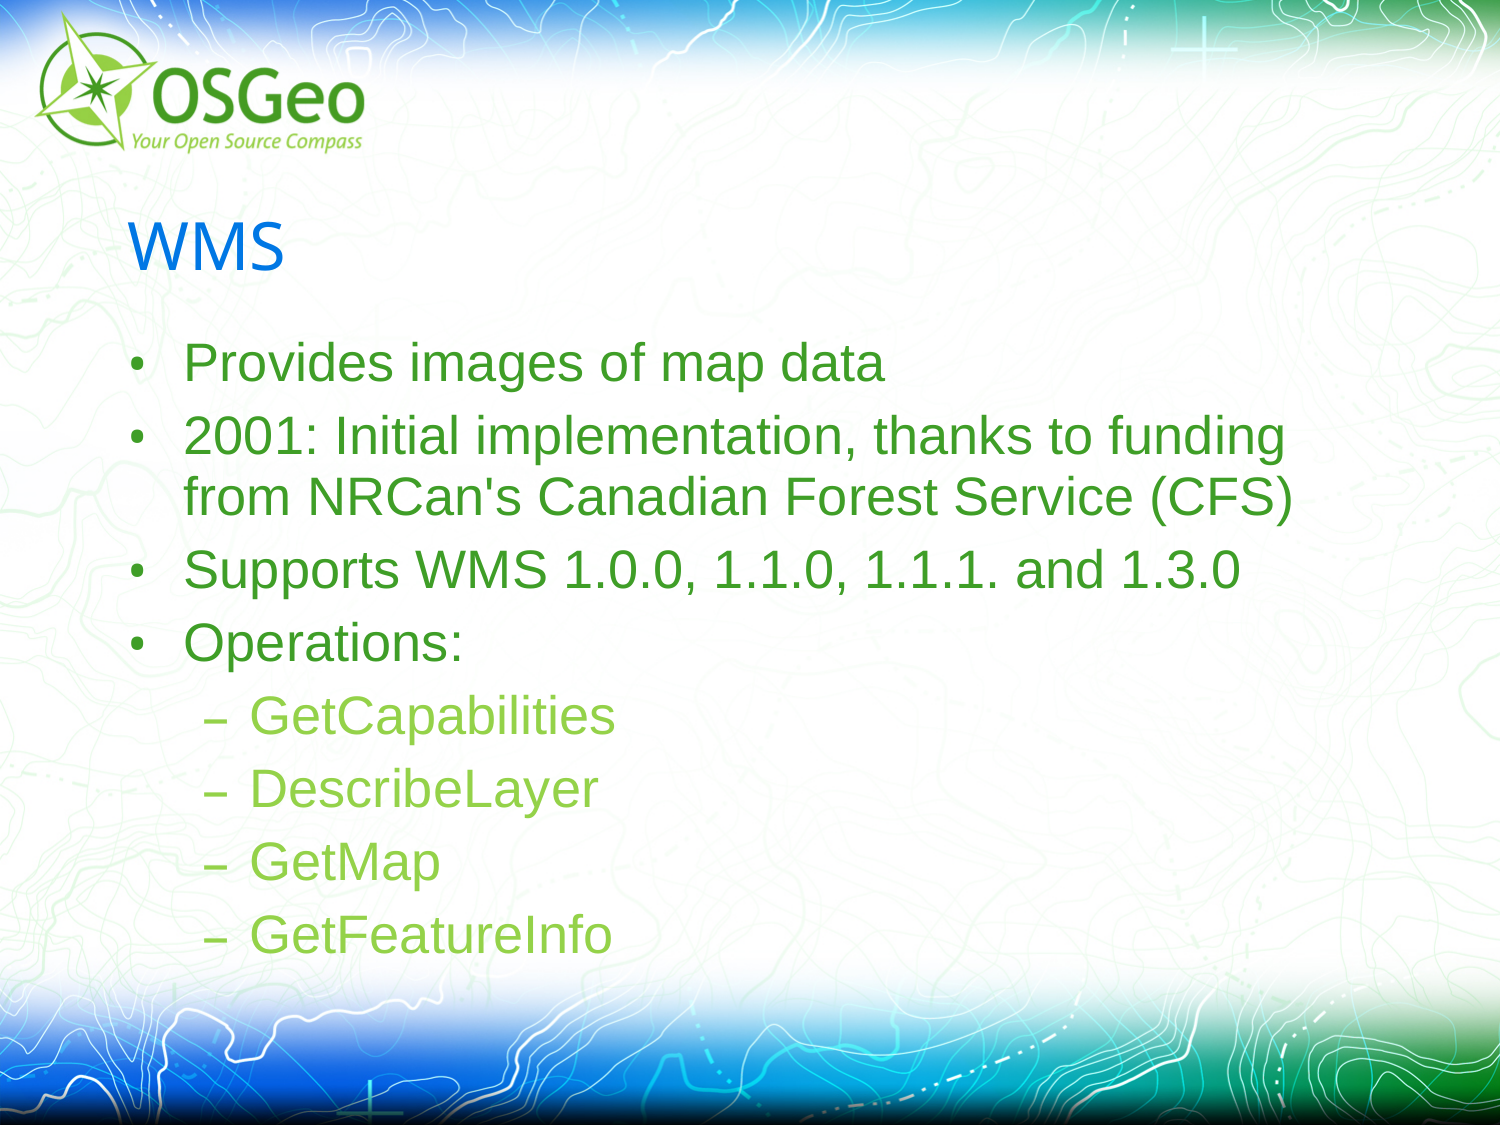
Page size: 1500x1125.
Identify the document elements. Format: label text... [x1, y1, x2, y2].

list Provides images of map data 2001: Initial implementation, thanks to funding from NRCan's Canadian Forest Service (CFS) Supports WMS 1.0.0, 1.1.0, 1.1.1. and 1.3.0 Operations: GetCapabilities DescribeLayer GetMap GetFeatureInfo [112, 324, 1388, 1015]
picture [0, 0, 1500, 1125]
title WMS [112, 187, 1388, 303]
